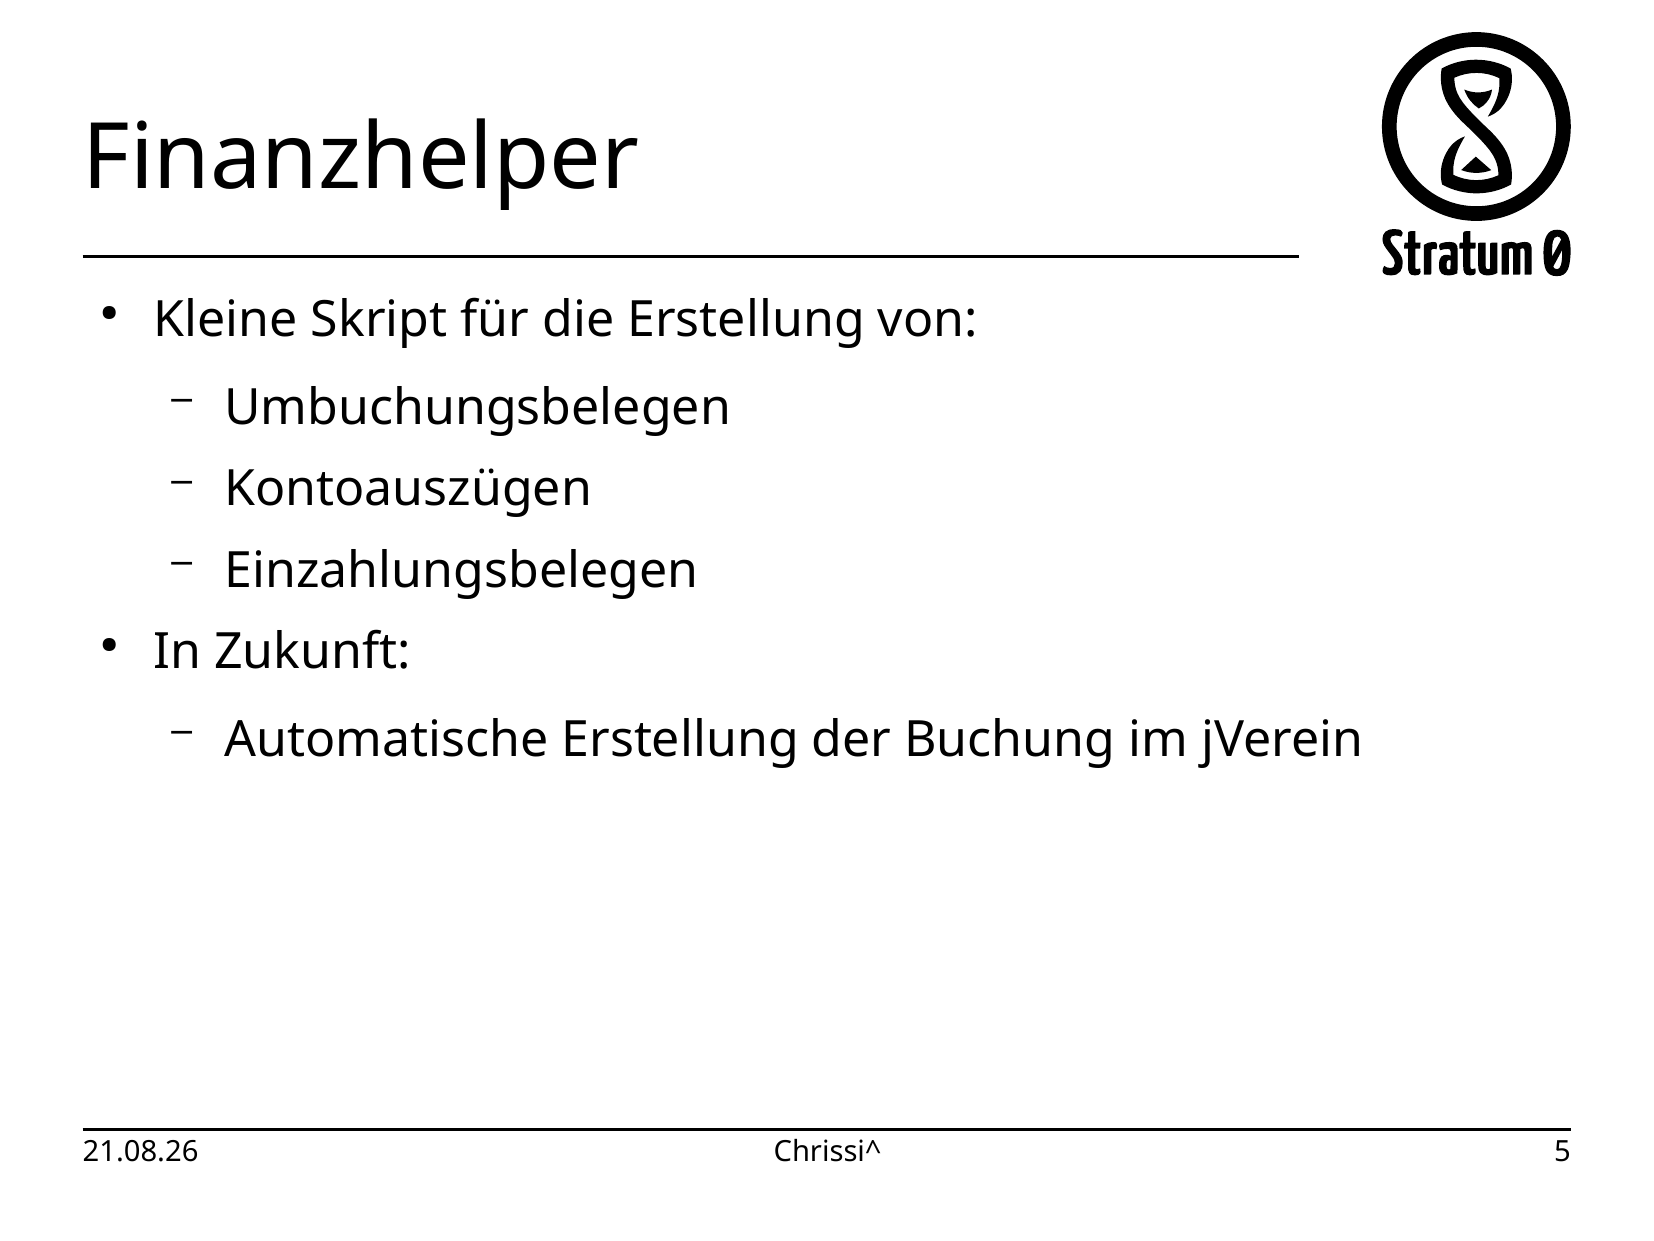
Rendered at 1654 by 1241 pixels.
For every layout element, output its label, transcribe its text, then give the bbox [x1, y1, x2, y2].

title Finanzhelper [82, 49, 1300, 257]
list Kleine Skript für die Erstellung von: Umbuchungsbelegen Kontoauszügen Einzahlungsbelegen In Zukunft: Automatische Erstellung der Buchung im jVerein [82, 290, 1538, 1010]
